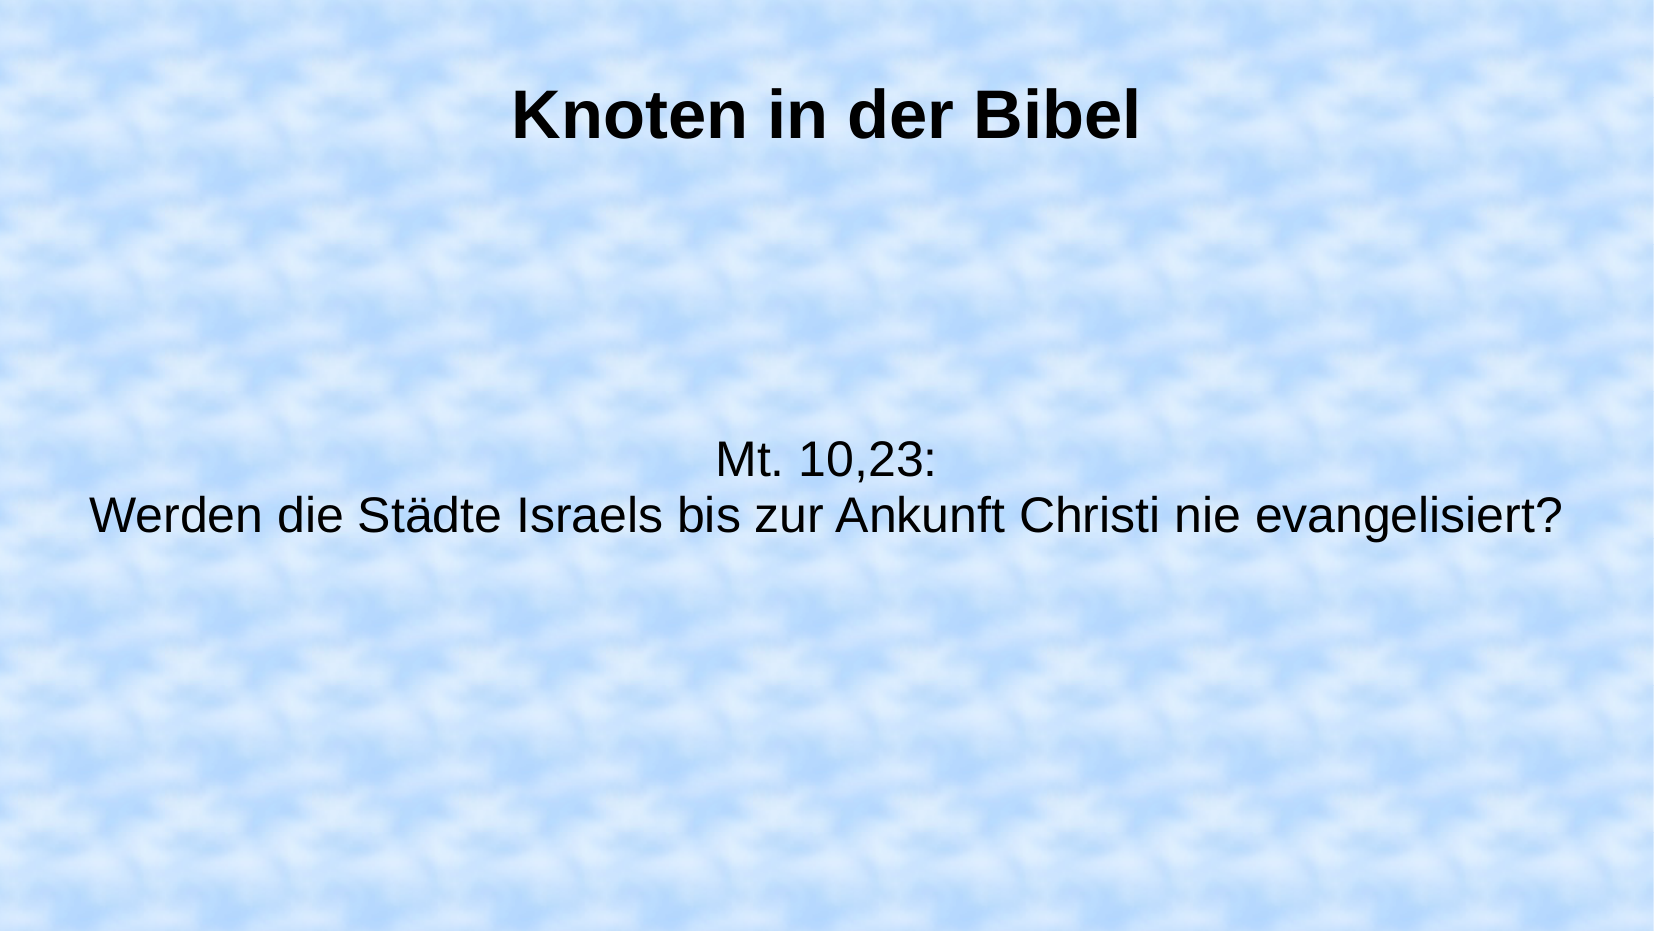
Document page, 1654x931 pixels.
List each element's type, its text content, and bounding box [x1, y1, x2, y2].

picture [0, 0, 1654, 931]
title Knoten in der Bibel [82, 37, 1571, 193]
subtitle Mt. 10,23: Werden die Städte Israels bis zur Ankunft Christi nie evangelisiert? [82, 217, 1571, 758]
